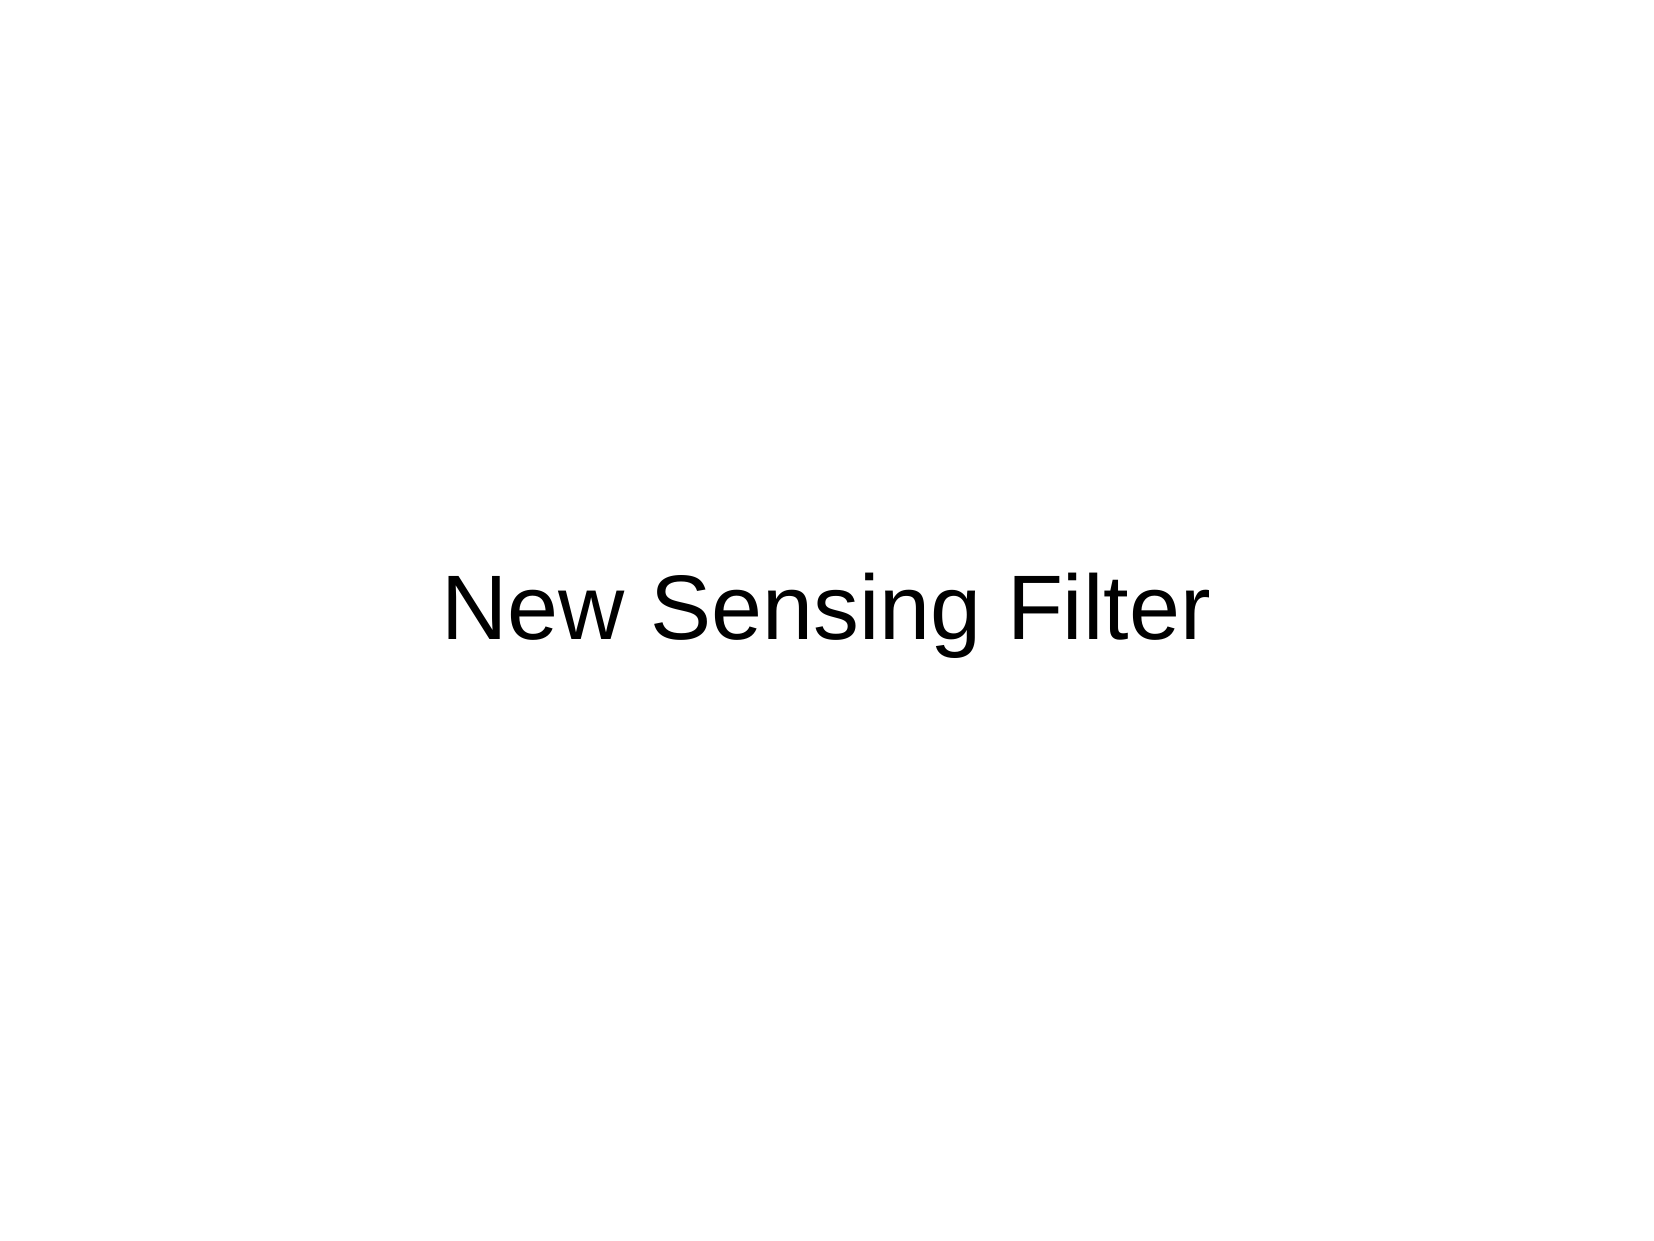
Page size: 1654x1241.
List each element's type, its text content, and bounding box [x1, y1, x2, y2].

title New Sensing Filter [82, 511, 1571, 704]
